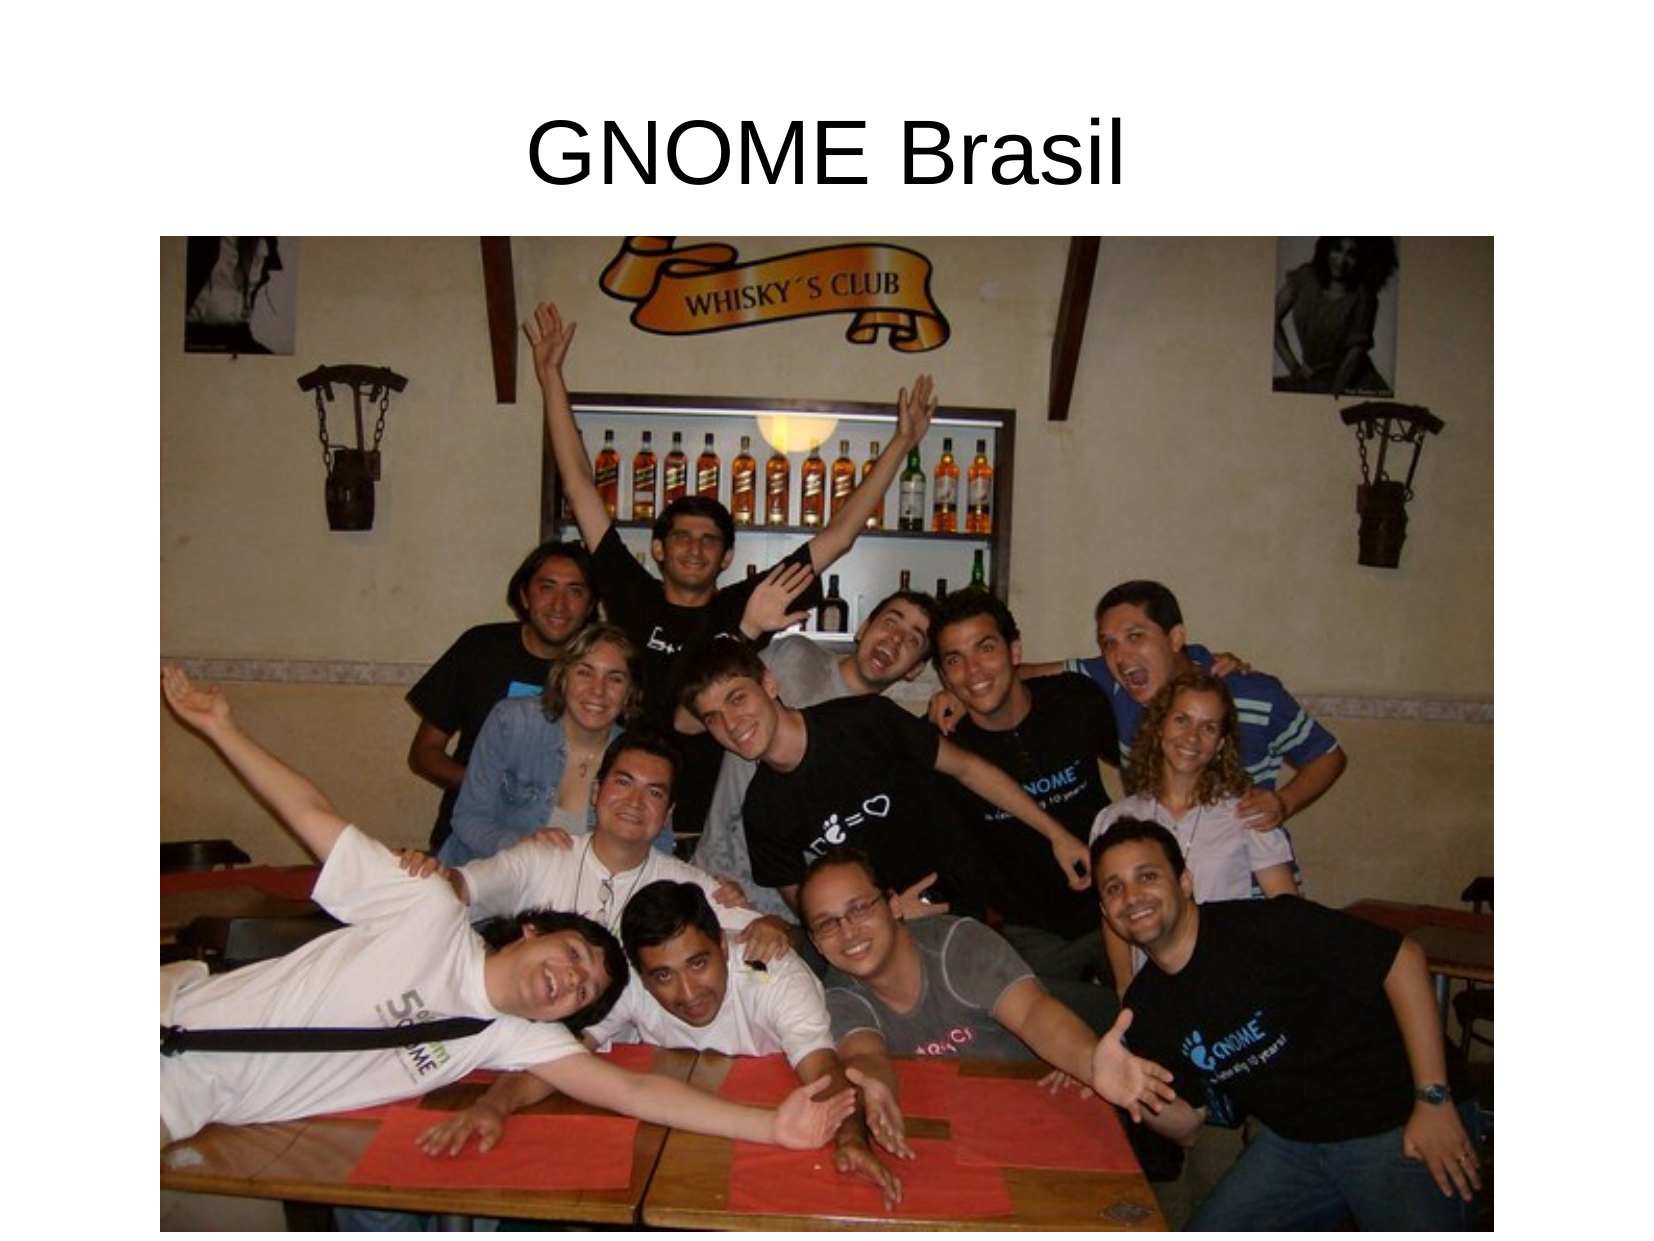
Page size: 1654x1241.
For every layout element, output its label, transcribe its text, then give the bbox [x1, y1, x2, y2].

title GNOME Brasil [82, 56, 1571, 250]
picture [160, 236, 1494, 1233]
